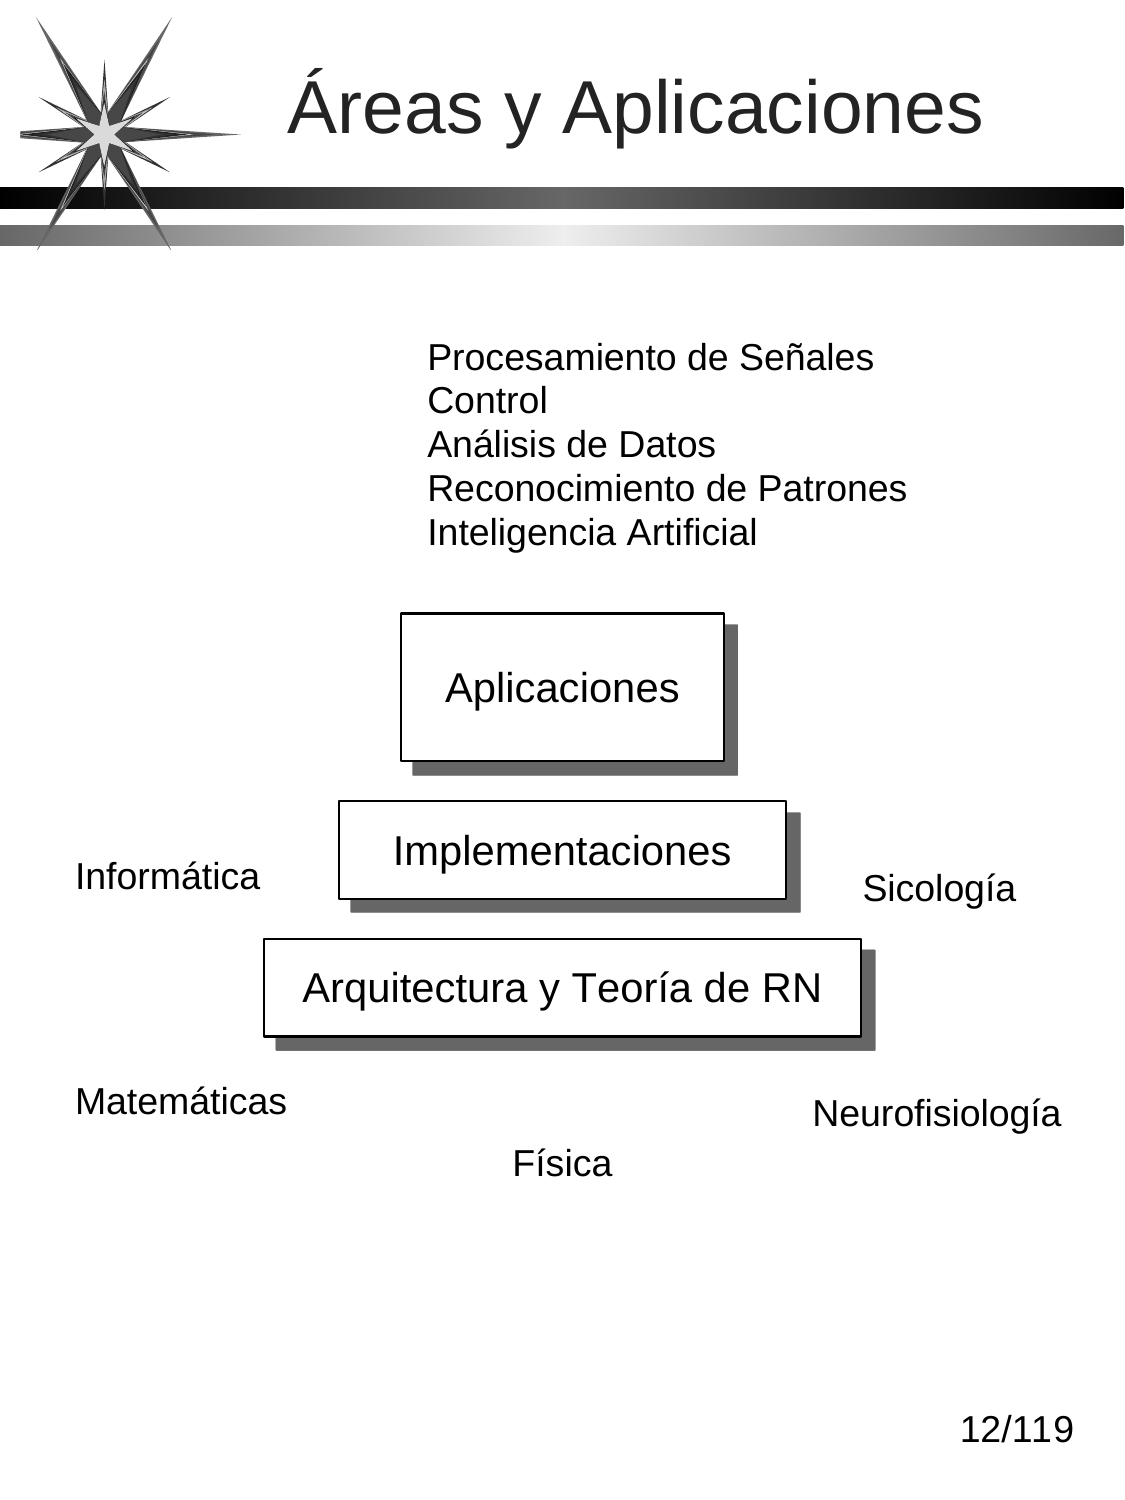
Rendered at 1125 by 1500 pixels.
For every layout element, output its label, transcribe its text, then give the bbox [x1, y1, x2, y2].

text_box Neurofisiología [797, 1083, 1078, 1144]
text_box Sicología [847, 858, 1033, 919]
text_box Matemáticas [60, 1071, 303, 1132]
text_box Aplicaciones [401, 613, 724, 762]
text_box Implementaciones [338, 801, 787, 899]
text_box Física [497, 1133, 628, 1194]
title Áreas y Aplicaciones [174, 50, 1097, 163]
text_box Procesamiento de Señales Control Análisis de Datos Reconocimiento de Patrones Inteligencia Artificial [412, 319, 938, 568]
text_box Arquitectura y Teoría de RN [263, 938, 862, 1037]
text_box Informática [60, 846, 276, 907]
